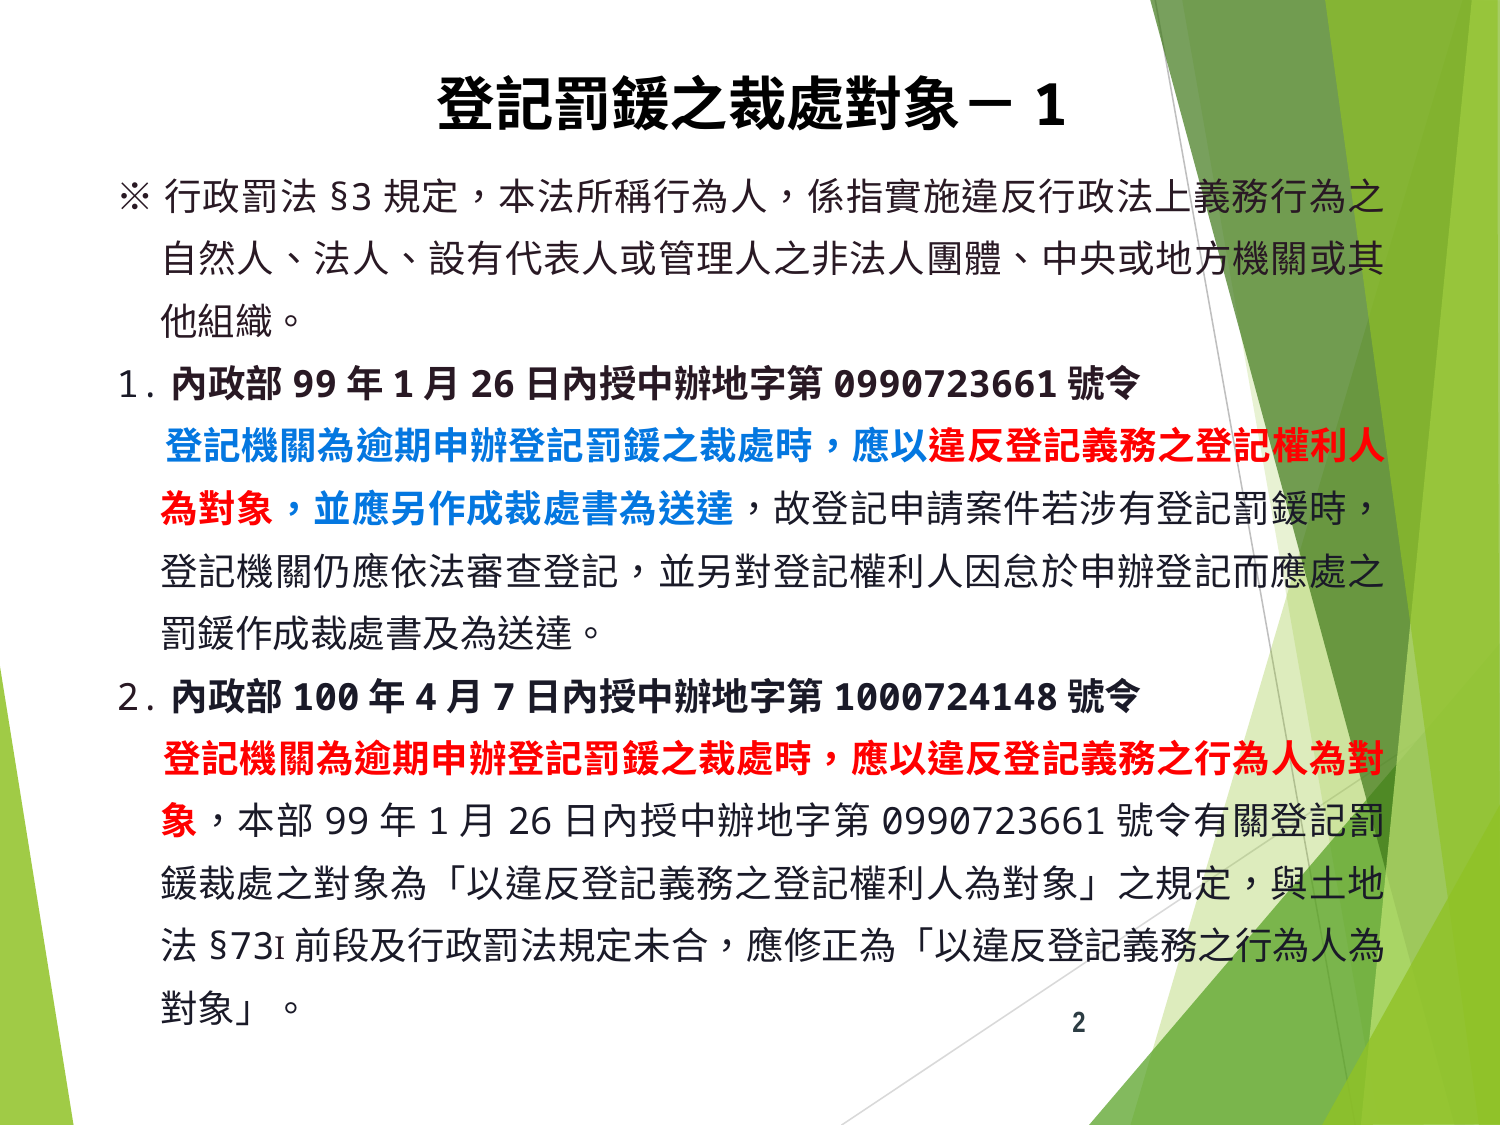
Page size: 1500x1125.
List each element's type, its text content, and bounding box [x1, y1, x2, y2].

text_box ※行政罰法§3規定，本法所稱行為人，係指實施違反行政法上義務行為之自然人、法人、設有代表人或管理人之非法人團體、中央或地方機關或其他組織。 1.內政部99年1月26日內授中辦地字第0990723661號令 登記機關為逾期申辦登記罰鍰之裁處時，應以違反登記義務之登記權利人為對象，並應另作成裁處書為送達，故登記申請案件若涉有登記罰鍰時，登記機關仍應依法審查登記，並另對登記權利人因怠於申辦登記而應處之罰鍰作成裁處書及為送達。 2.內政部100年4月7日內授中辦地字第1000724148號令 登記機關為逾期申辦登記罰鍰之裁處時，應以違反登記義務之行為人為對象，本部99年1月26日內授中辦地字第0990723661號令有關登記罰鍰裁處之對象為「以違反登記義務之登記權利人為對象」之規定，與土地法§73Ⅰ前段及行政罰法規定未合，應修正為「以違反登記義務之行為人為對象」。 [101, 147, 1402, 984]
text_box 登記罰鍰之裁處對象－1 [421, 59, 1091, 146]
text_box 2 [1057, 991, 1142, 1052]
